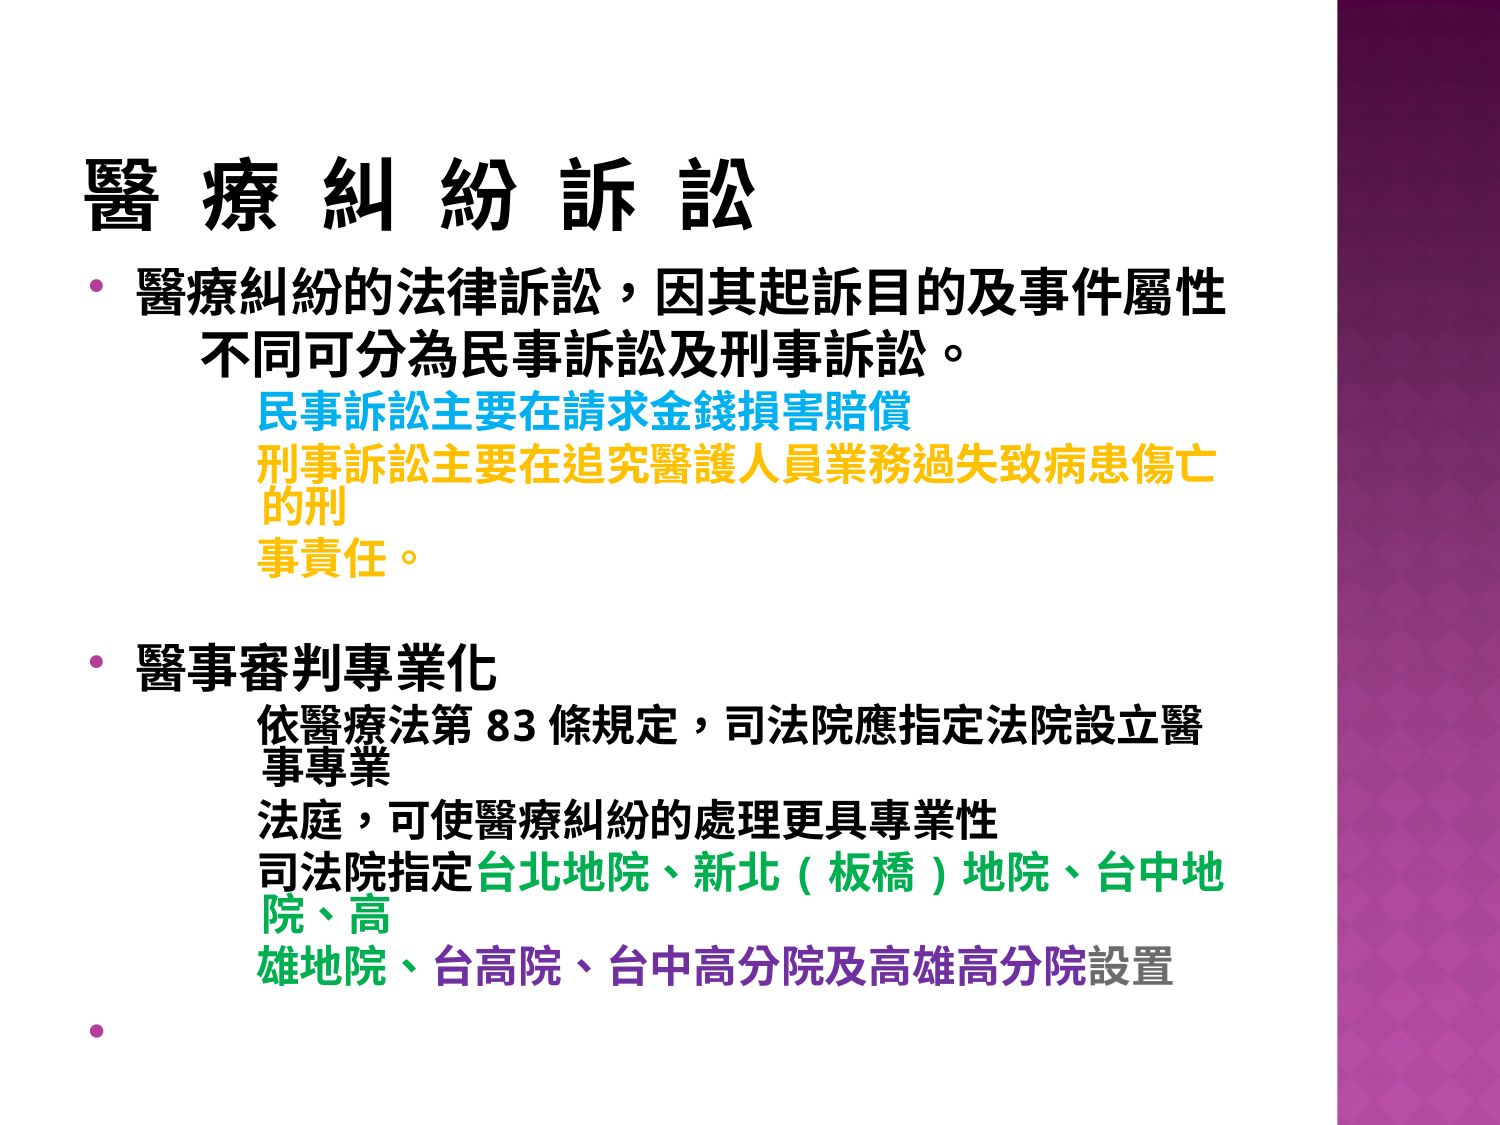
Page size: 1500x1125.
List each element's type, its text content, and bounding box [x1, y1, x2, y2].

title 醫 療 糾 紛 訴 訟 [75, 52, 1263, 240]
list 醫療糾紛的法律訴訟，因其起訴目的及事件屬性 不同可分為民事訴訟及刑事訴訟。 民事訴訟主要在請求金錢損害賠償 刑事訴訟主要在追究醫護人員業務過失致病患傷亡的刑 事責任。 醫事審判專業化 依醫療法第83條規定，司法院應指定法院設立醫事專業 法庭，可使醫療糾紛的處理更具專業性 司法院指定台北地院、新北(板橋)地院、台中地院、高 雄地院、台高院、台中高分院及高雄高分院設置 [75, 264, 1263, 1060]
